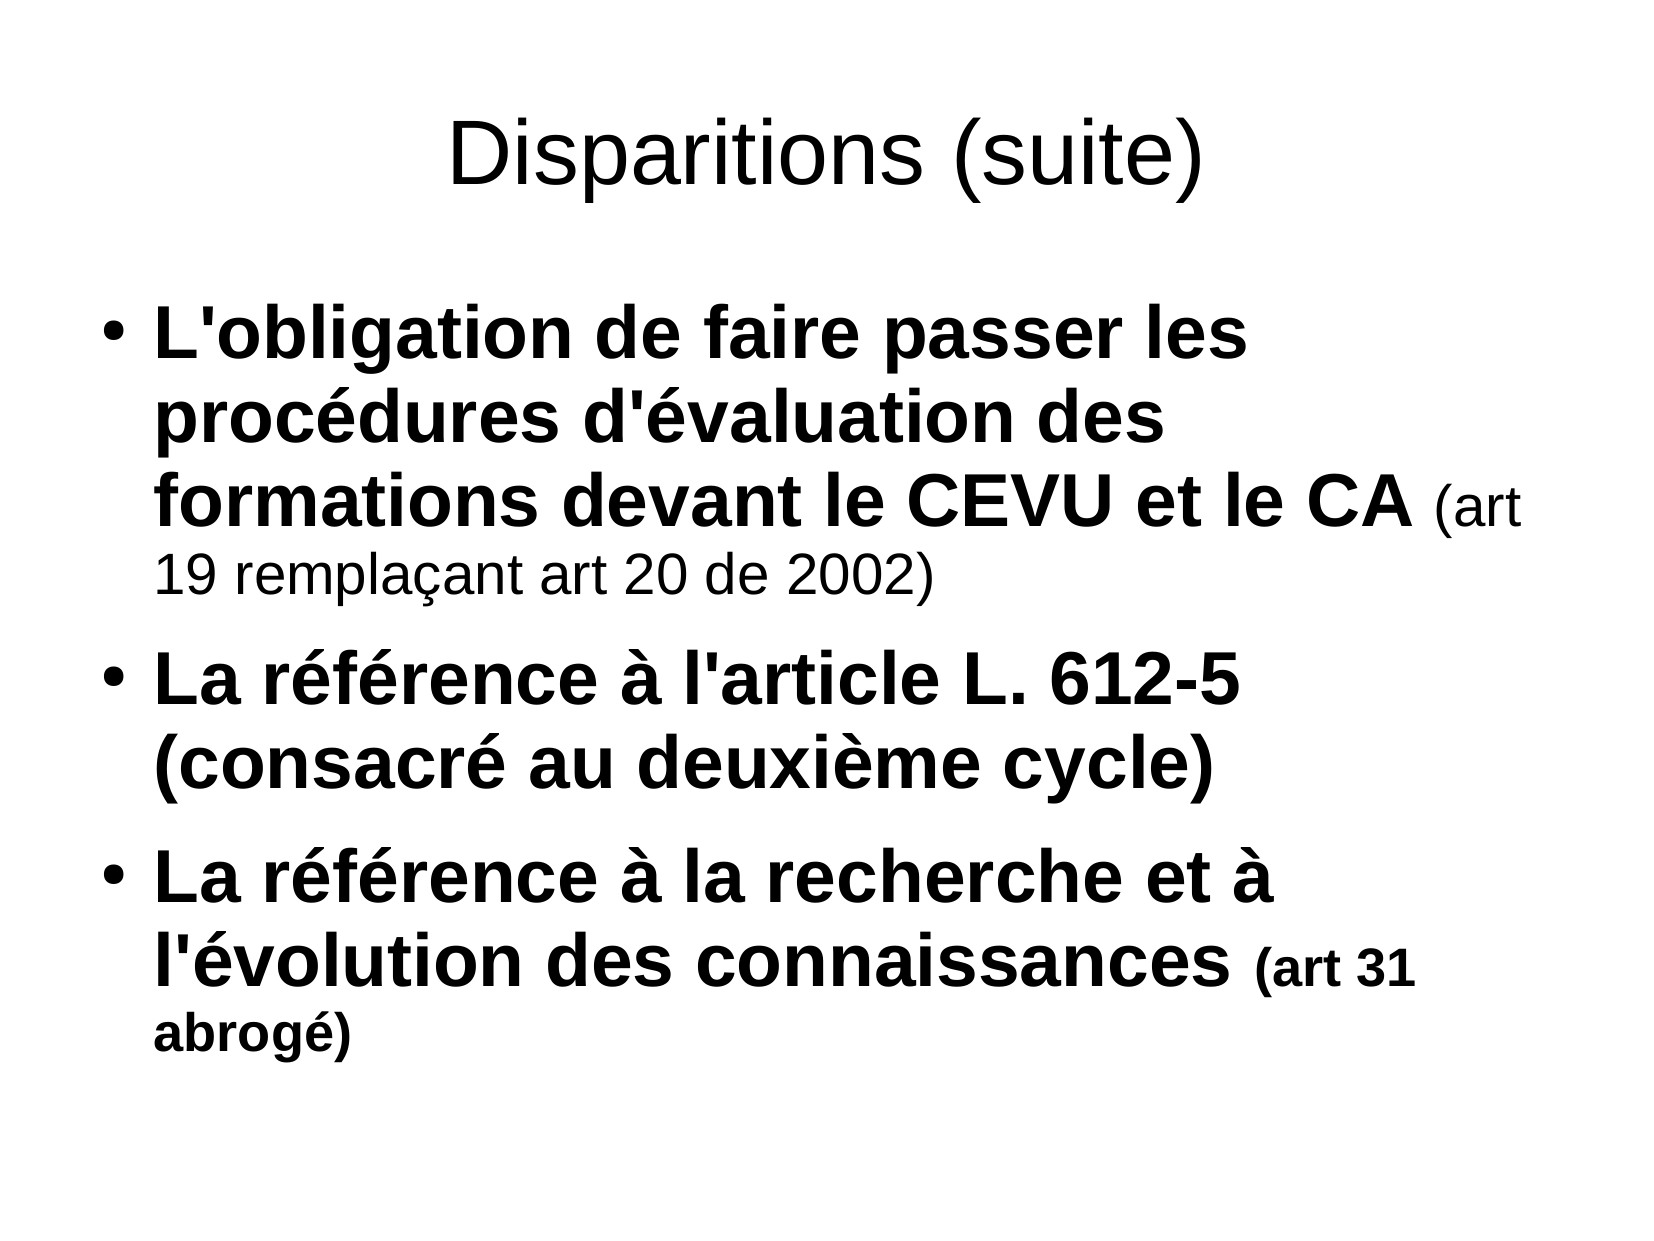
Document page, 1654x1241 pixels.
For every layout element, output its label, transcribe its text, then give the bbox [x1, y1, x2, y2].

title Disparitions (suite) [82, 56, 1571, 250]
list L'obligation de faire passer les procédures d'évaluation des formations devant le CEVU et le CA (art 19 remplaçant art 20 de 2002) La référence à l'article L. 612-5 (consacré au deuxième cycle) La référence à la recherche et à l'évolution des connaissances (art 31 abrogé) [82, 290, 1571, 1109]
